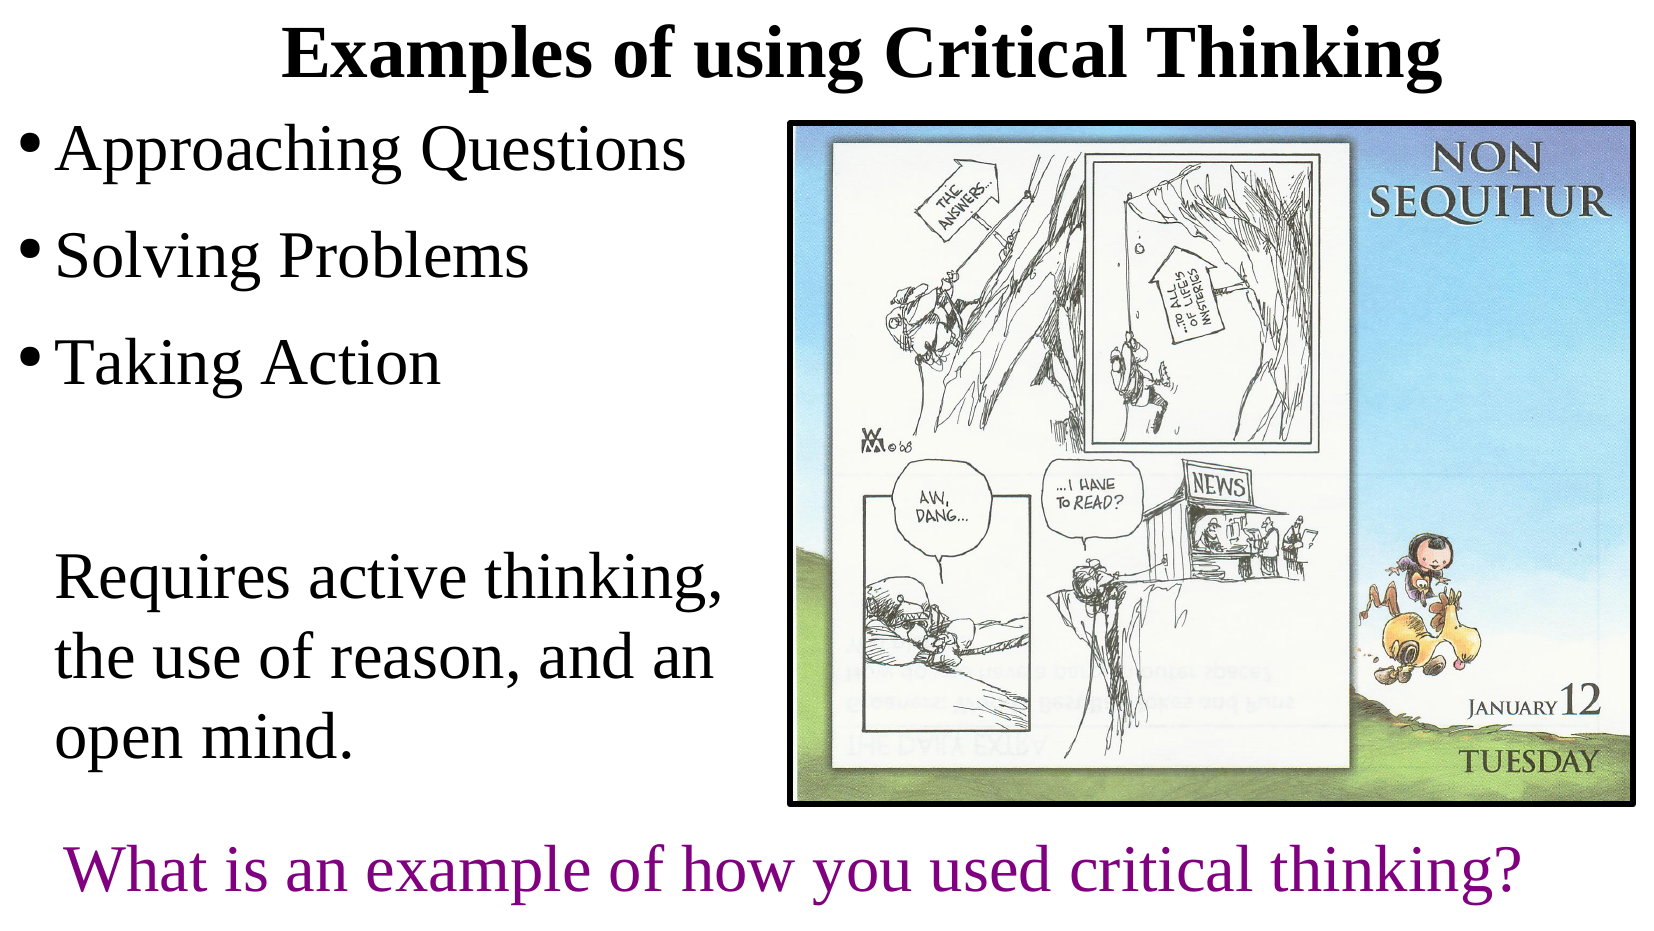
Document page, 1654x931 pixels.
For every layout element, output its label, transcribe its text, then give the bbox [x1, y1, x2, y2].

picture [793, 126, 1630, 802]
text_box What is an example of how you used critical thinking? [48, 817, 1576, 930]
text_box Approaching Questions Solving Problems Taking Action Requires active thinking, the use of reason, and an open mind. [2, 96, 788, 807]
title Examples of using Critical Thinking [0, 0, 1654, 106]
